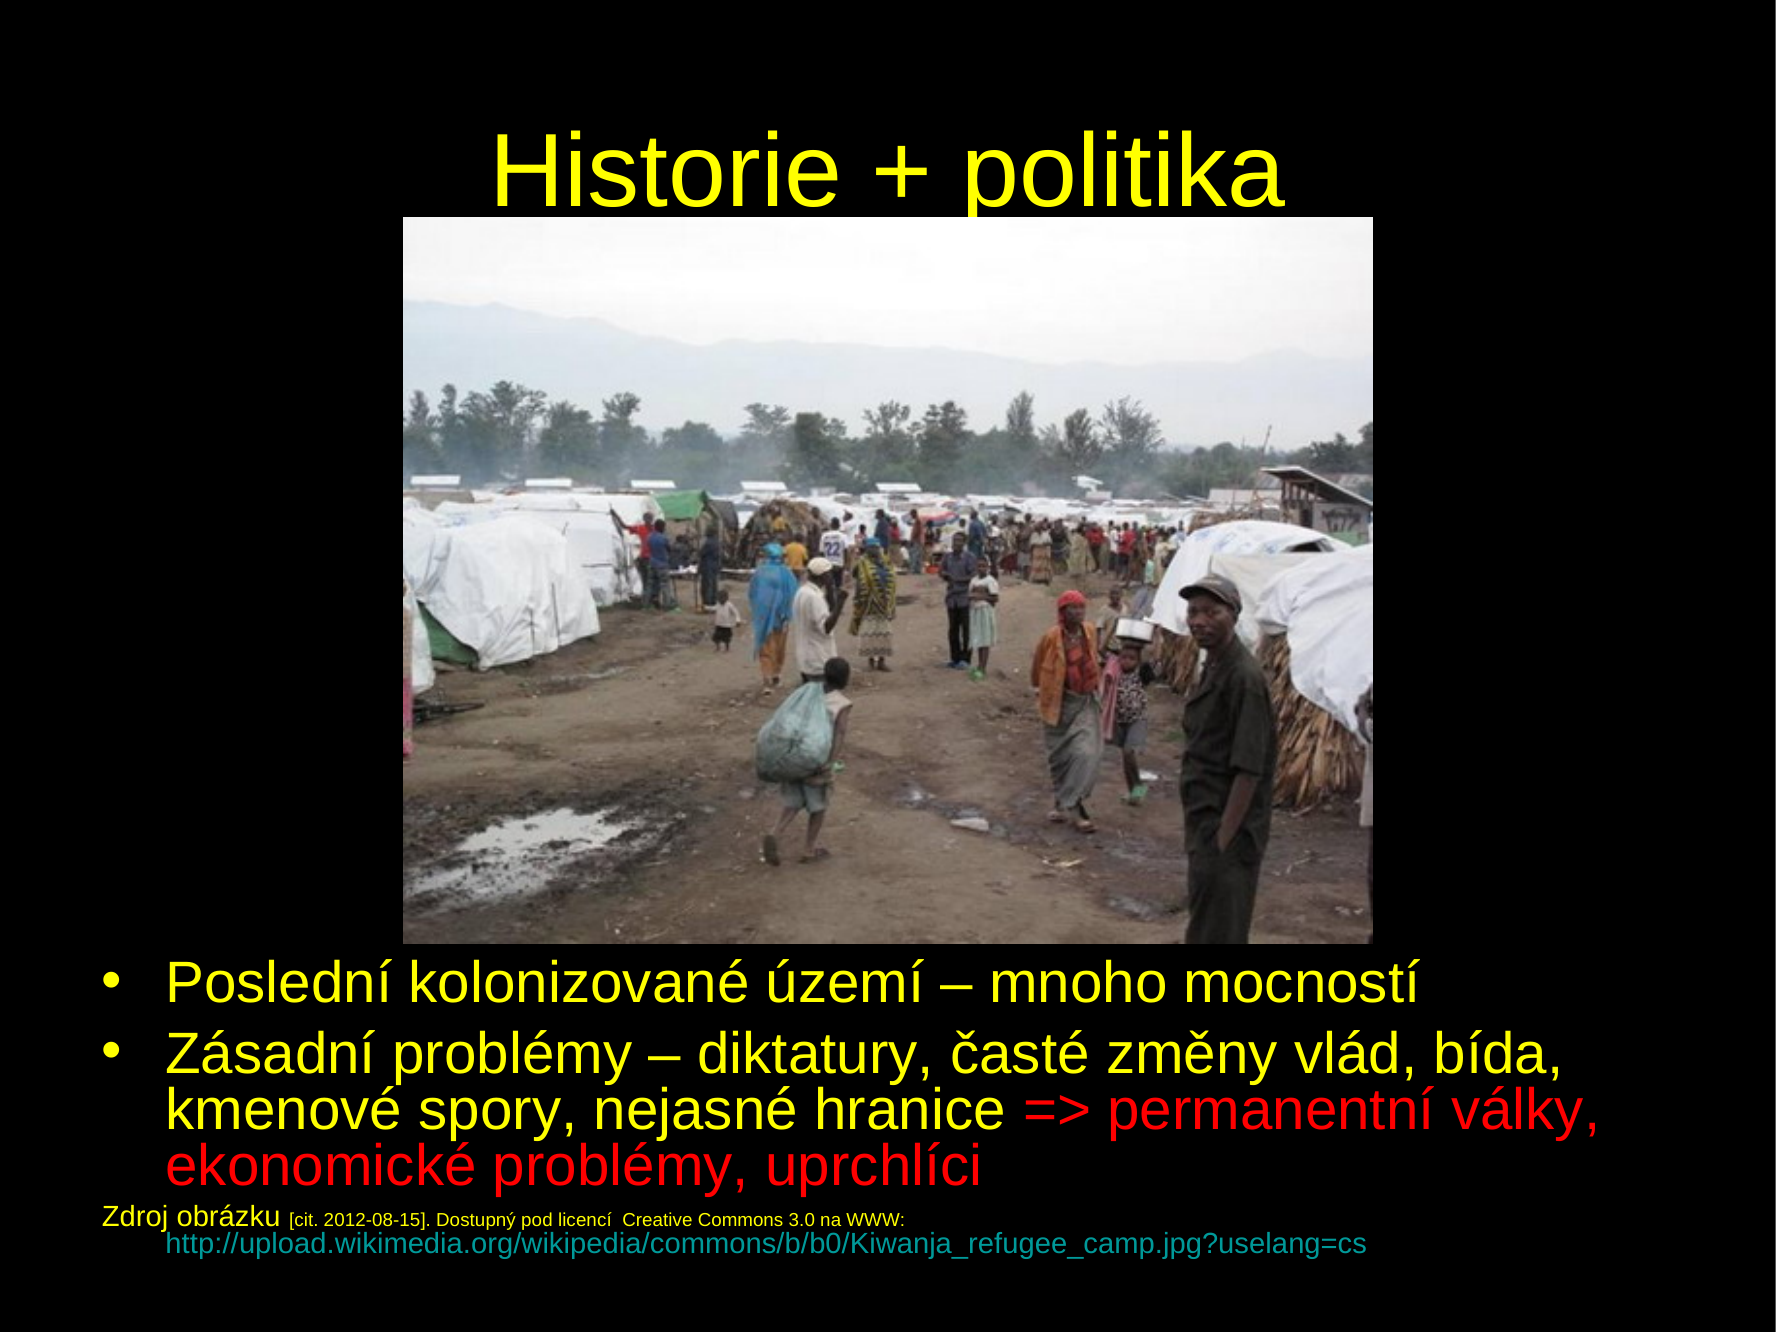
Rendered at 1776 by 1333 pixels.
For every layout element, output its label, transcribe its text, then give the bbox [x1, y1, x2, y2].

list Poslední kolonizované území – mnoho mocností Zásadní problémy – diktatury, časté změny vlád, bída, kmenové spory, nejasné hranice => permanentní války, ekonomické problémy, uprchlíci Zdroj obrázku [cit. 2012-08-15]. Dostupný pod licencí Creative Commons 3.0 na WWW: : http://upload.wikimedia.org/wikipedia/commons/b/b0/Kiwanja_refugee_camp.jpg?uselang=cs [84, 949, 1684, 1292]
title Historie + politika [88, 53, 1688, 276]
picture [403, 217, 1373, 944]
